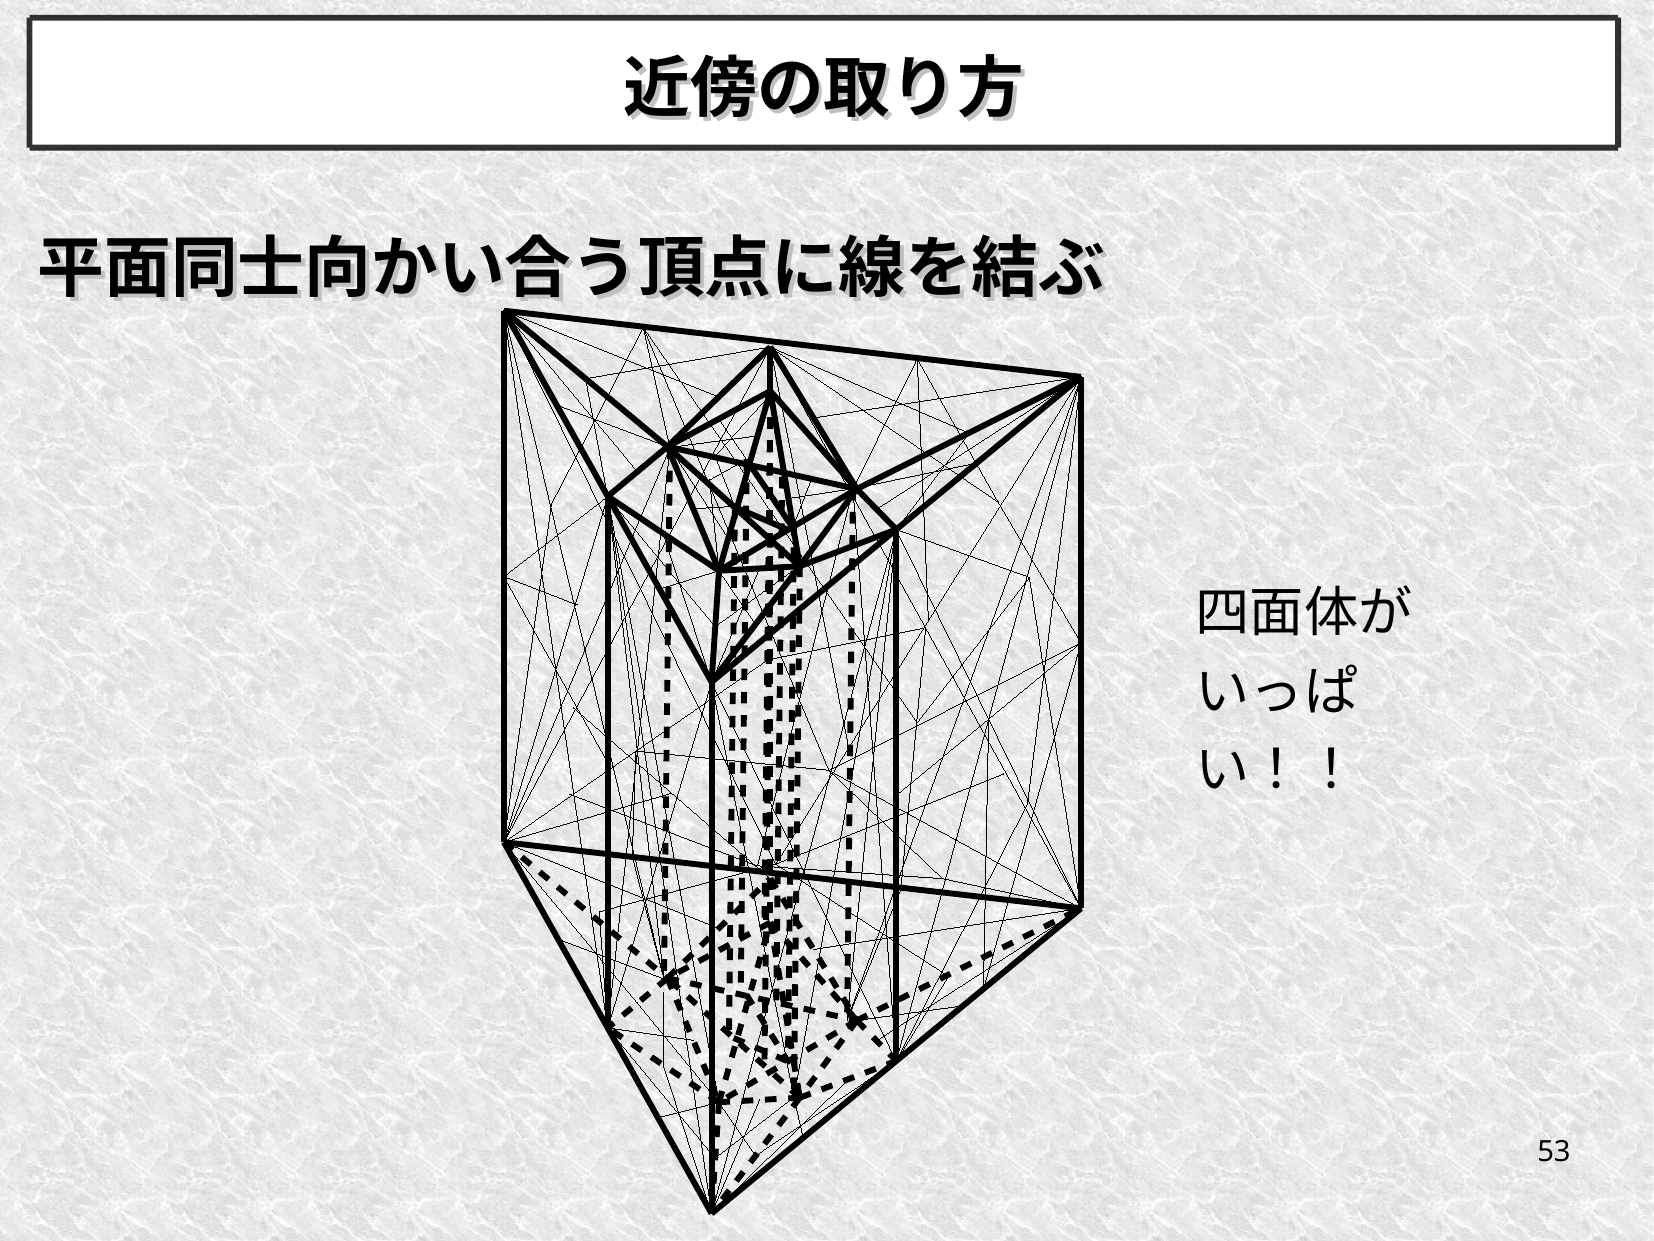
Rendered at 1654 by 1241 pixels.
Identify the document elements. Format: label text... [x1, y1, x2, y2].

picture [0, 0, 1654, 1241]
text_box 平面同士向かい合う頂点に線を結ぶ [22, 206, 1209, 302]
text_box 四面体がいっぱい！！ [1181, 561, 1447, 771]
text_box 近傍の取り方 [29, 17, 1619, 148]
